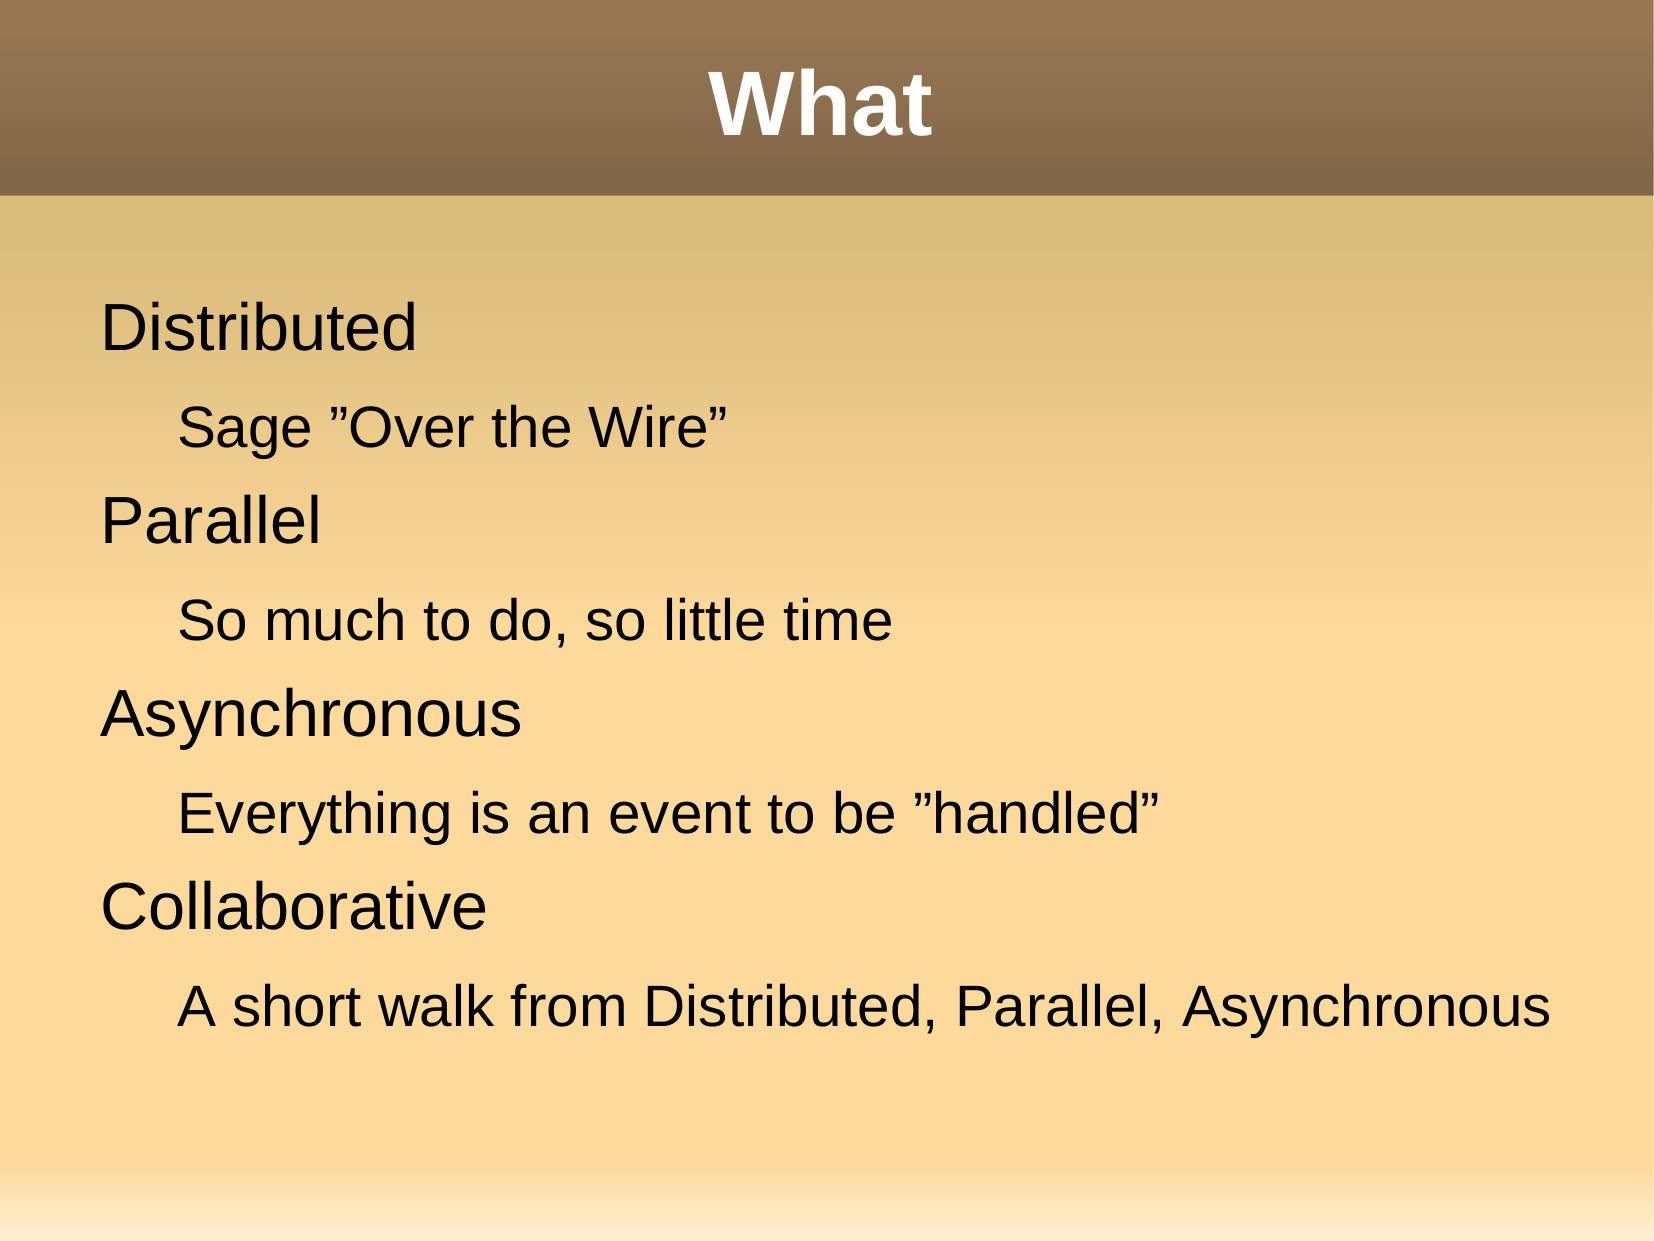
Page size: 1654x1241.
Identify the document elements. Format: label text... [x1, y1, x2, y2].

title What [76, 0, 1565, 208]
picture [0, 0, 1654, 1241]
list Distributed Sage ”Over the Wire” Parallel So much to do, so little time Asynchronous Everything is an event to be ”handled” Collaborative A short walk from Distributed, Parallel, Asynchronous [82, 290, 1571, 1174]
